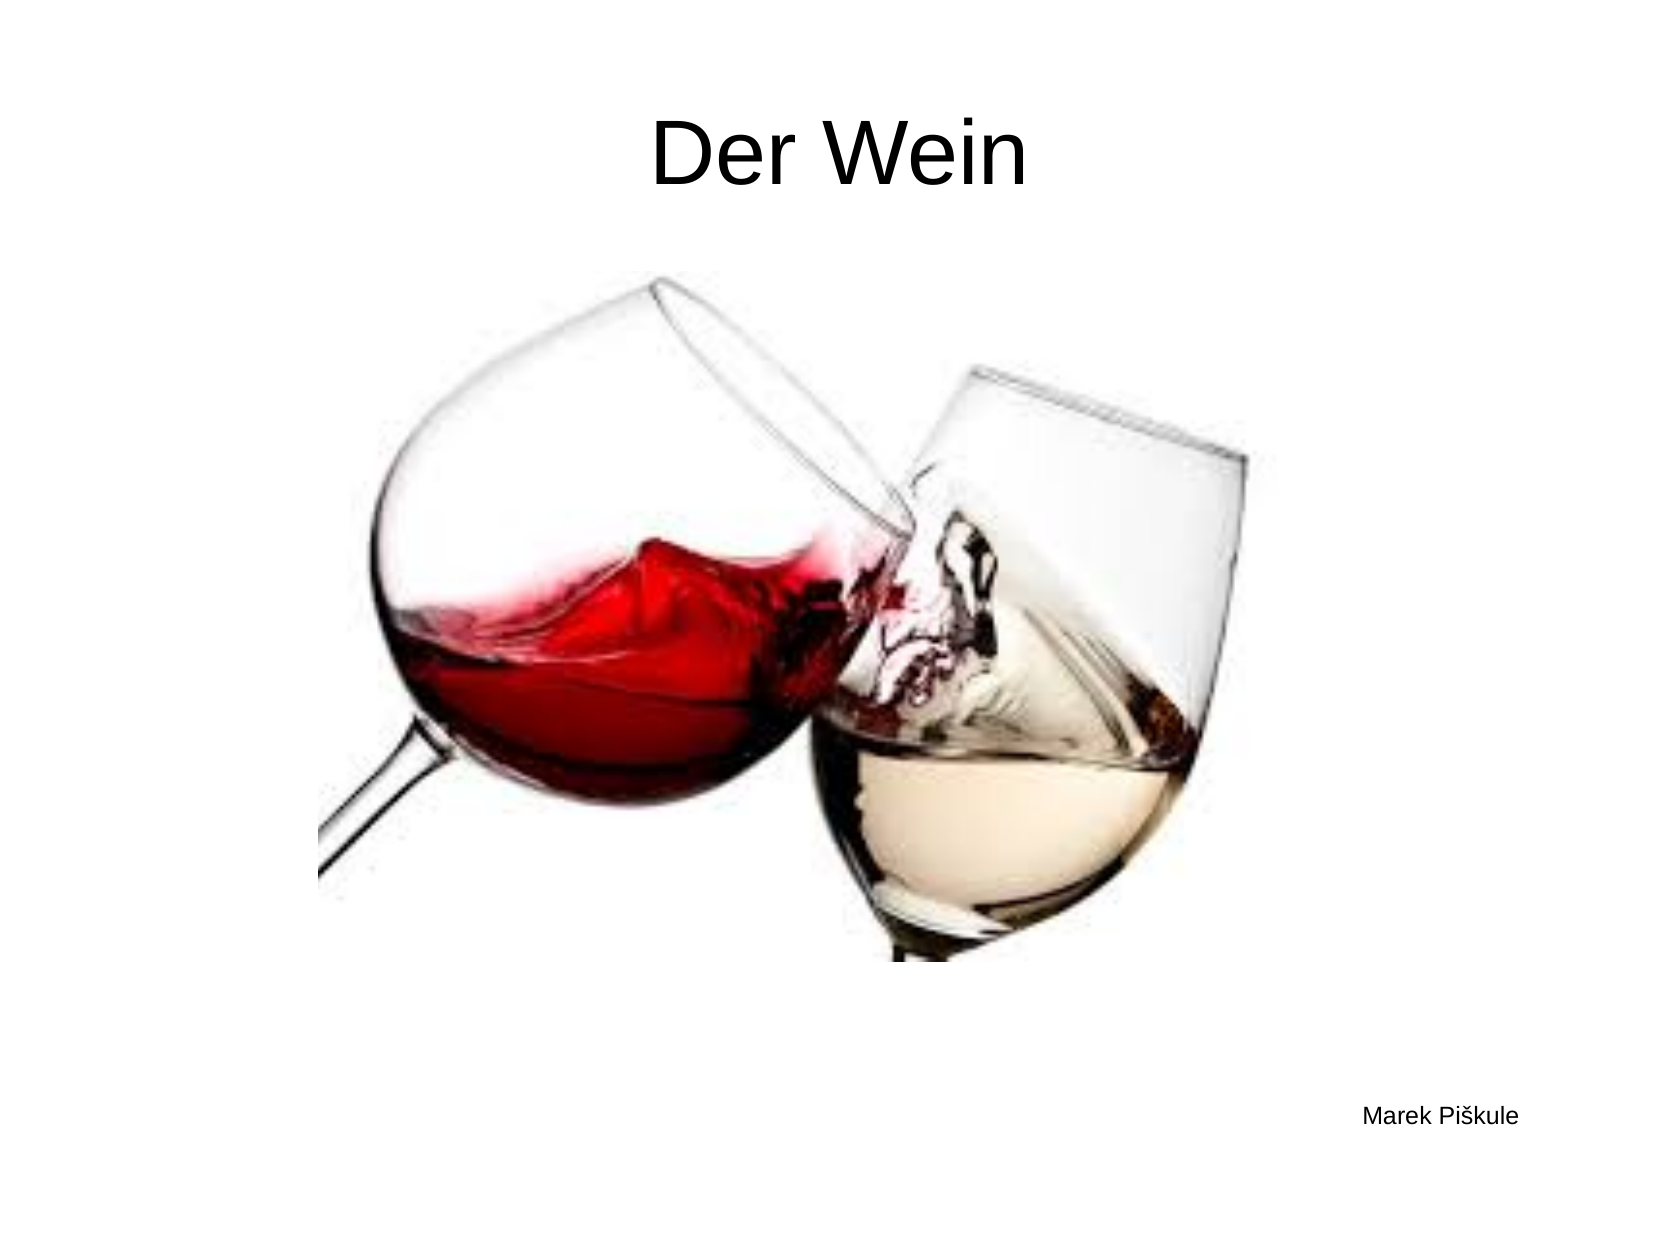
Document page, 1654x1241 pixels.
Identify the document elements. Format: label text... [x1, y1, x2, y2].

subtitle Marek Piškule [1251, 1027, 1630, 1205]
title Der Wein [82, 49, 1571, 257]
picture [318, 271, 1382, 962]
